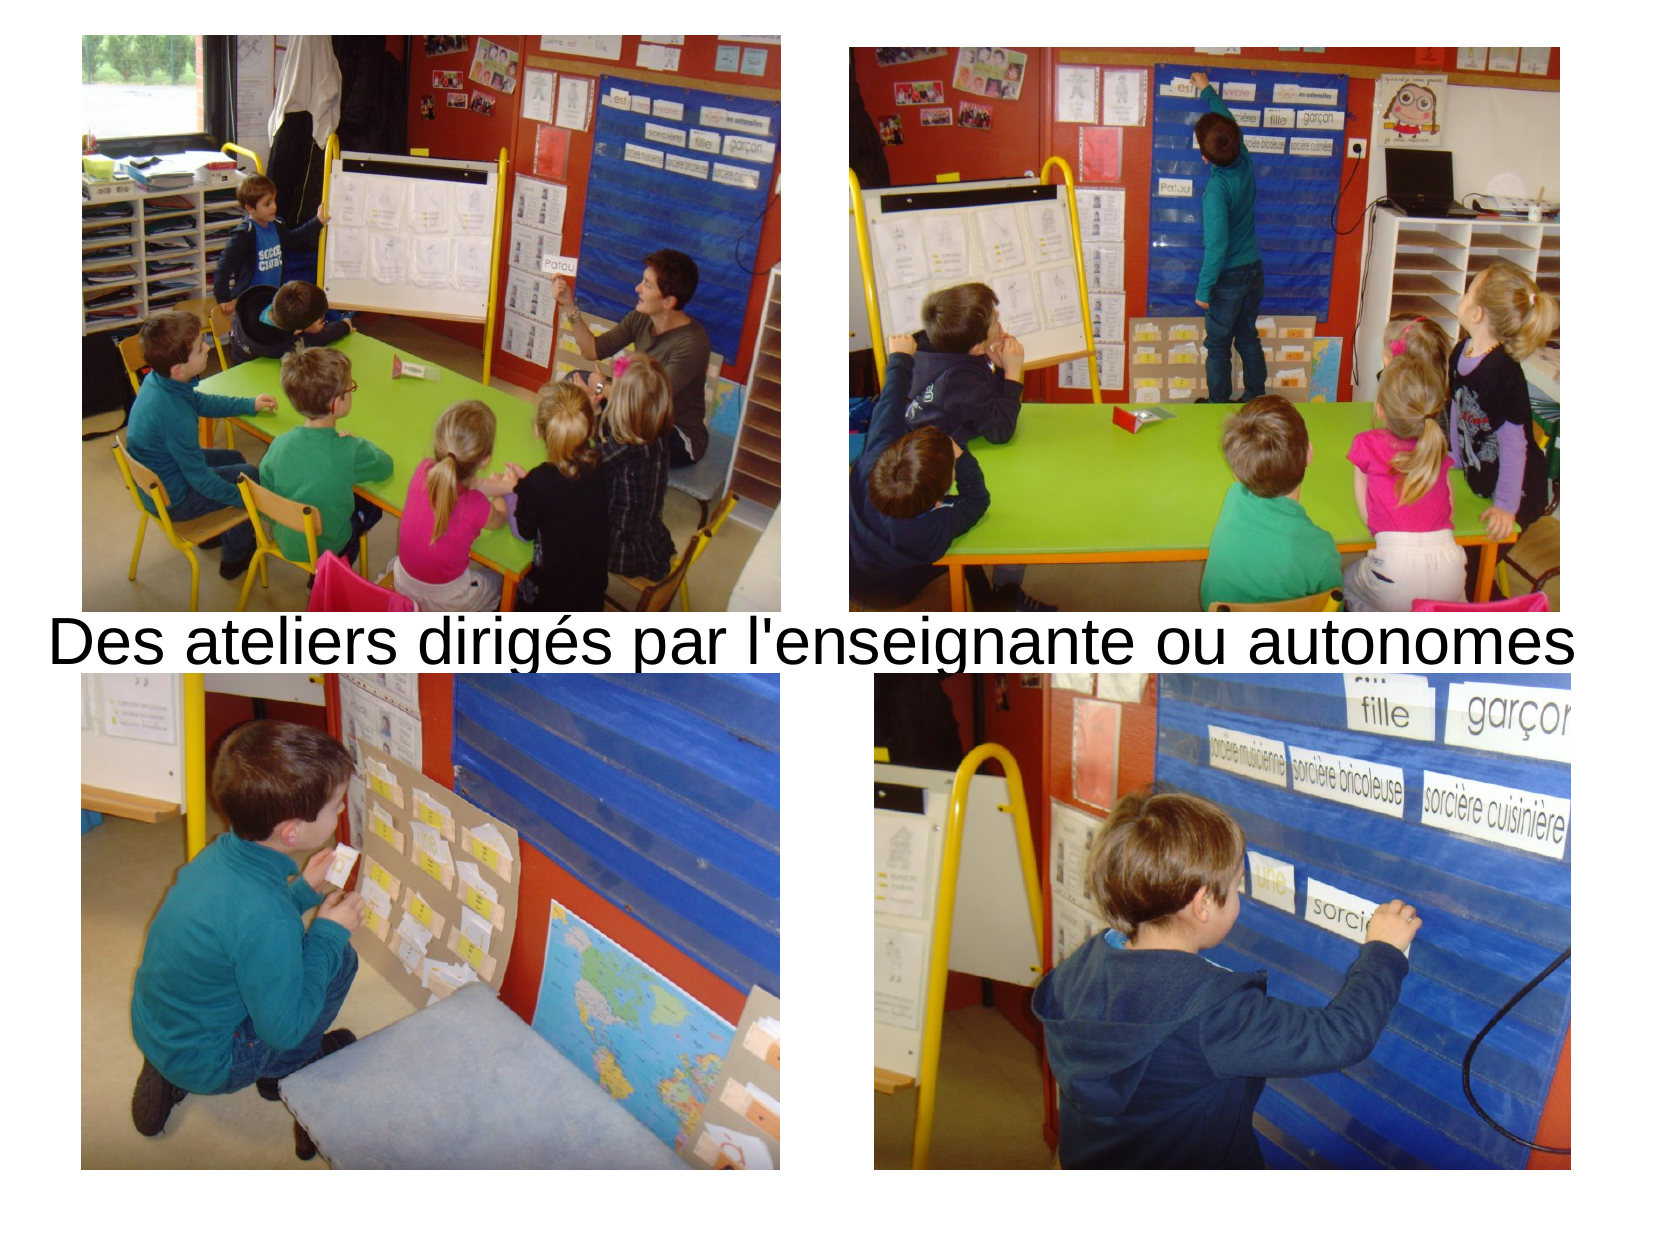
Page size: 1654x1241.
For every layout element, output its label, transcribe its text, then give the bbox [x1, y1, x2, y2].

picture [82, 35, 781, 566]
picture [874, 673, 1571, 1170]
title Des ateliers dirigés par l'enseignante ou autonomes [47, 566, 1607, 717]
picture [81, 673, 780, 1170]
picture [849, 47, 1560, 566]
